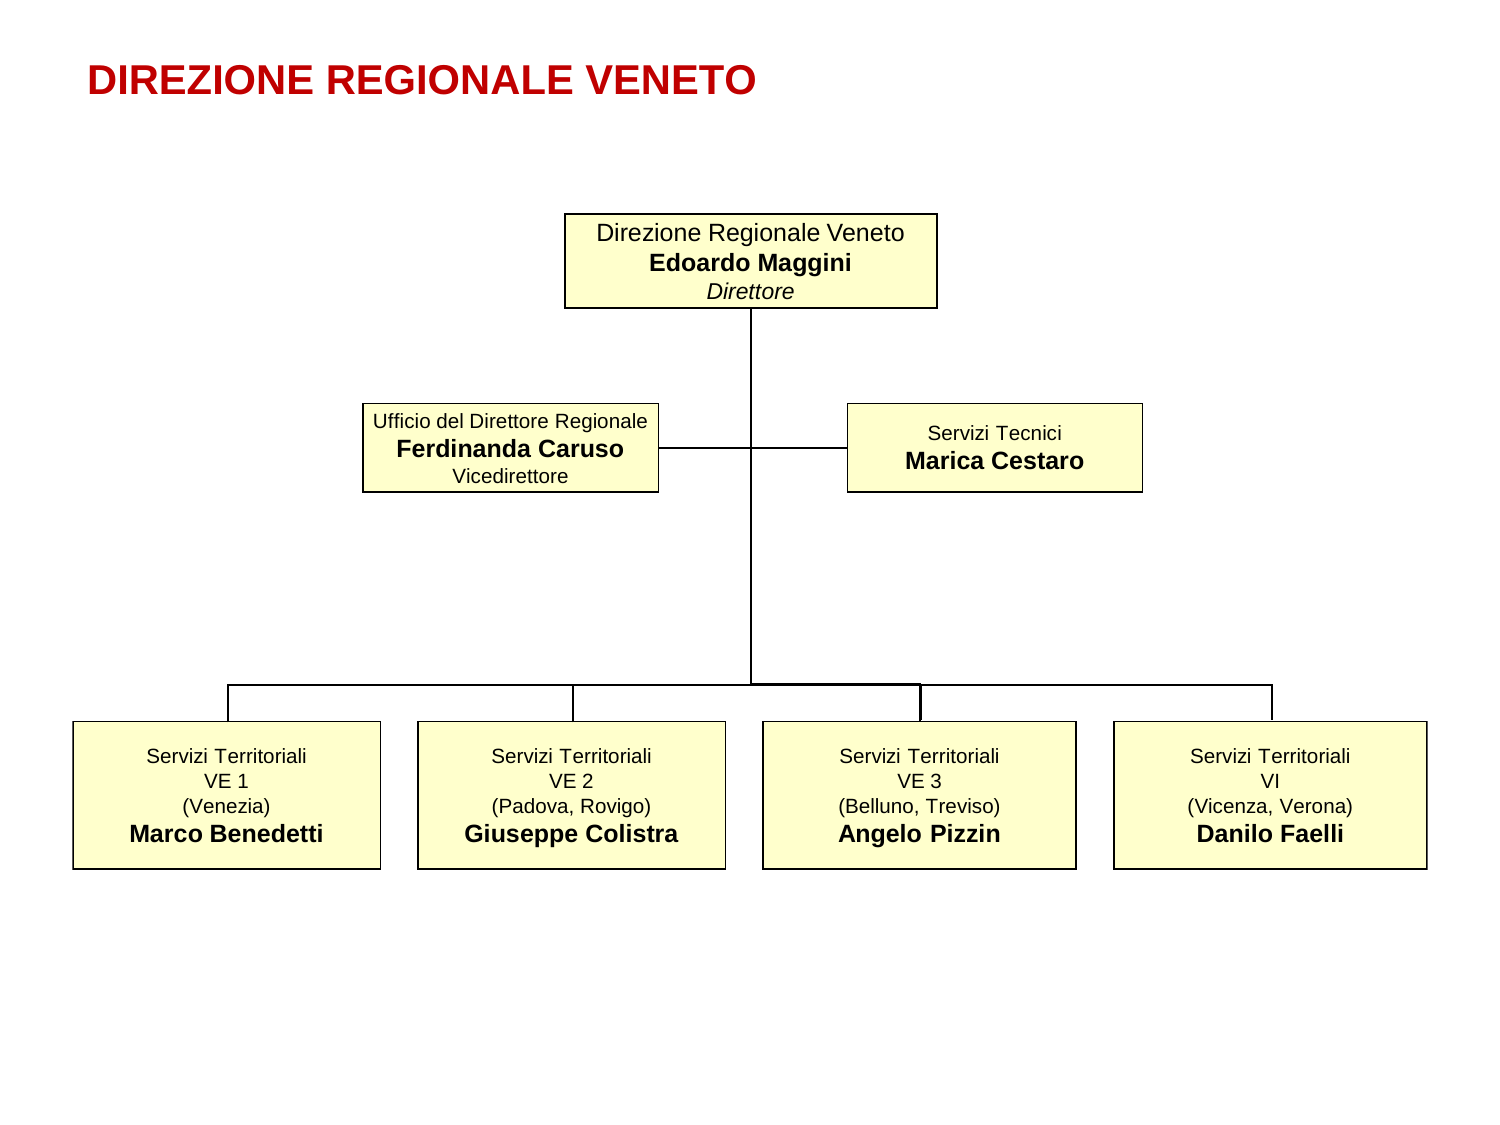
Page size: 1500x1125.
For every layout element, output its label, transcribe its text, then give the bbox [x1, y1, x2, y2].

title DIREZIONE REGIONALE VENETO [72, 45, 1462, 128]
picture [72, 209, 1428, 870]
